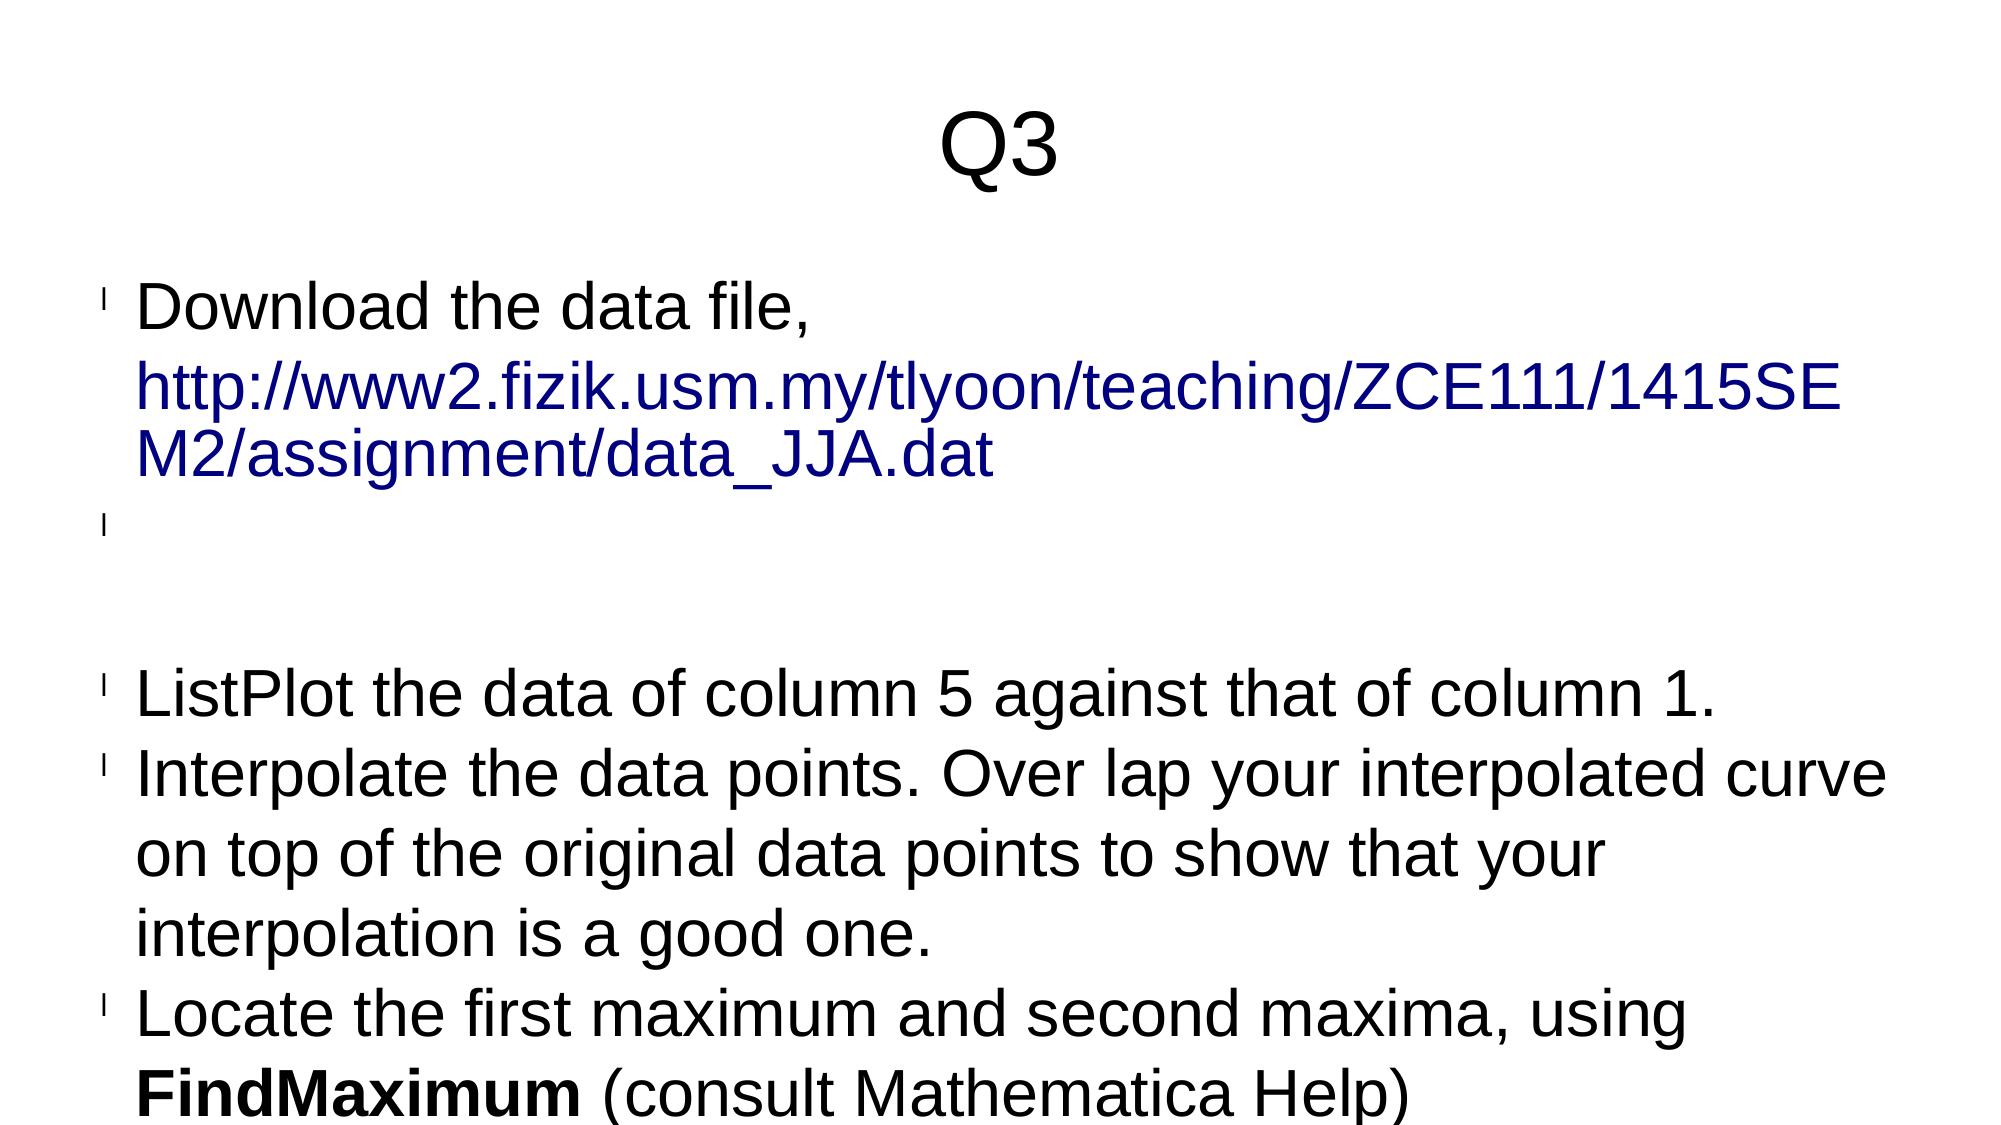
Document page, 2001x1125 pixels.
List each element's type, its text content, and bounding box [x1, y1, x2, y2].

text_box Download the data file, http://www2.fizik.usm.my/tlyoon/teaching/ZCE111/1415SEM2/assignment/data_JJA.dat ListPlot the data of column 5 against that of column 1. Interpolate the data points. Over lap your interpolated curve on top of the original data points to show that your interpolation is a good one. Locate the first maximum and second maxima, using FindMaximum (consult Mathematica Help) [99, 263, 1900, 916]
text_box Q3 [99, 44, 1900, 233]
